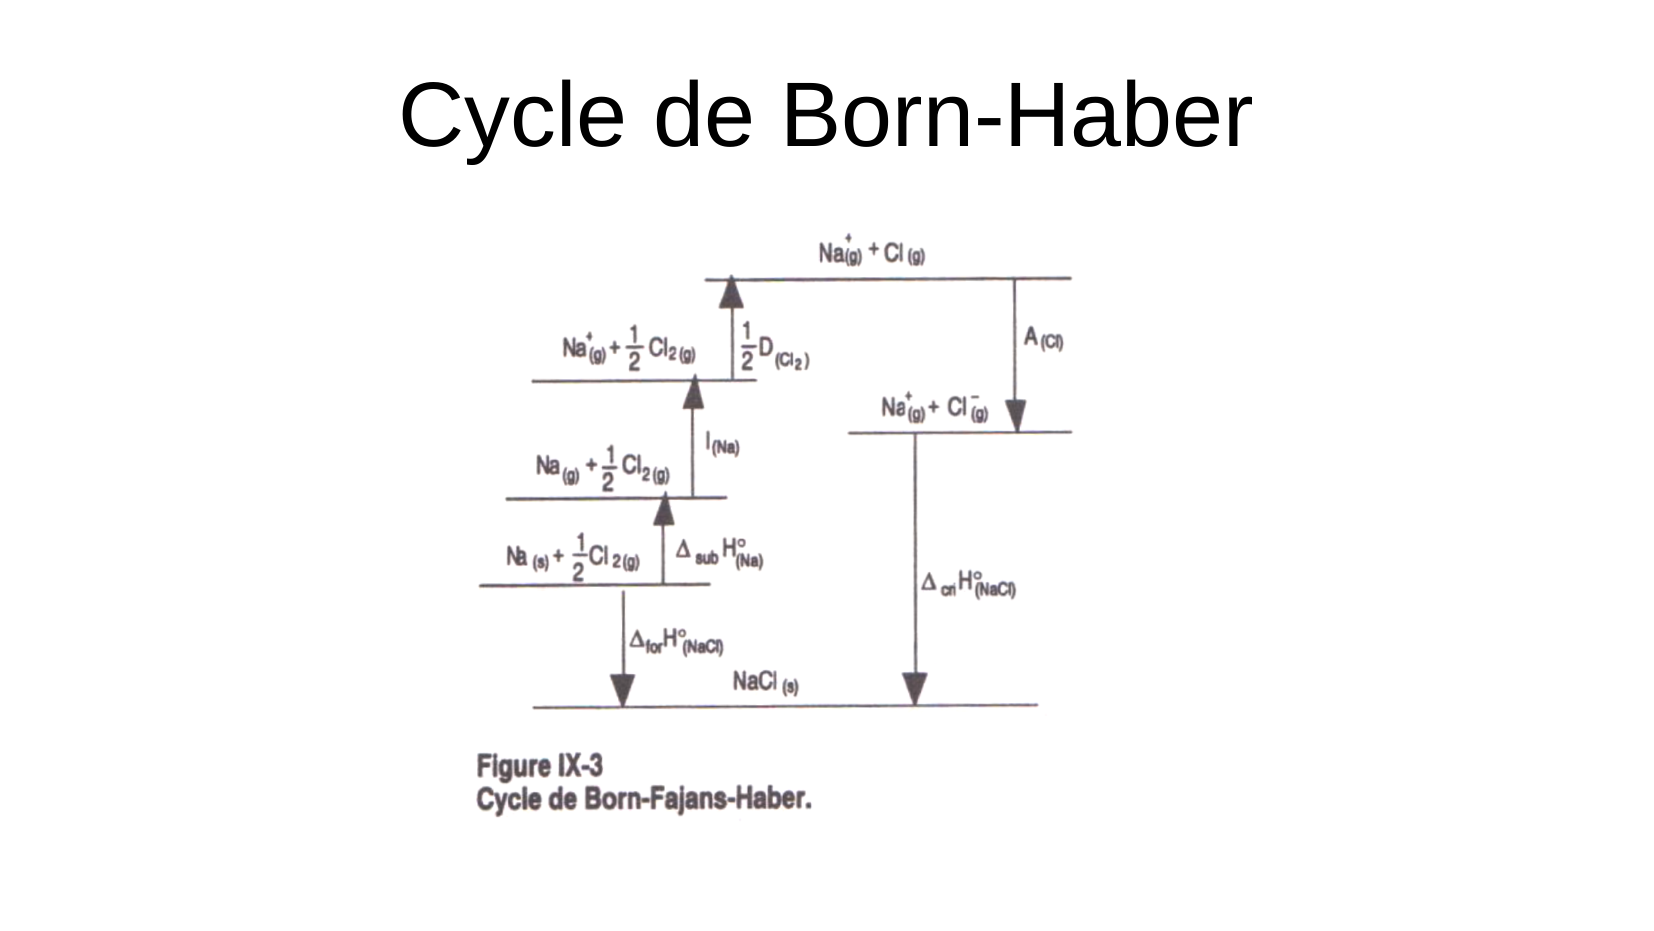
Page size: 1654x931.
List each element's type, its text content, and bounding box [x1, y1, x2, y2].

picture [466, 195, 1120, 858]
title Cycle de Born-Haber [82, 37, 1571, 193]
